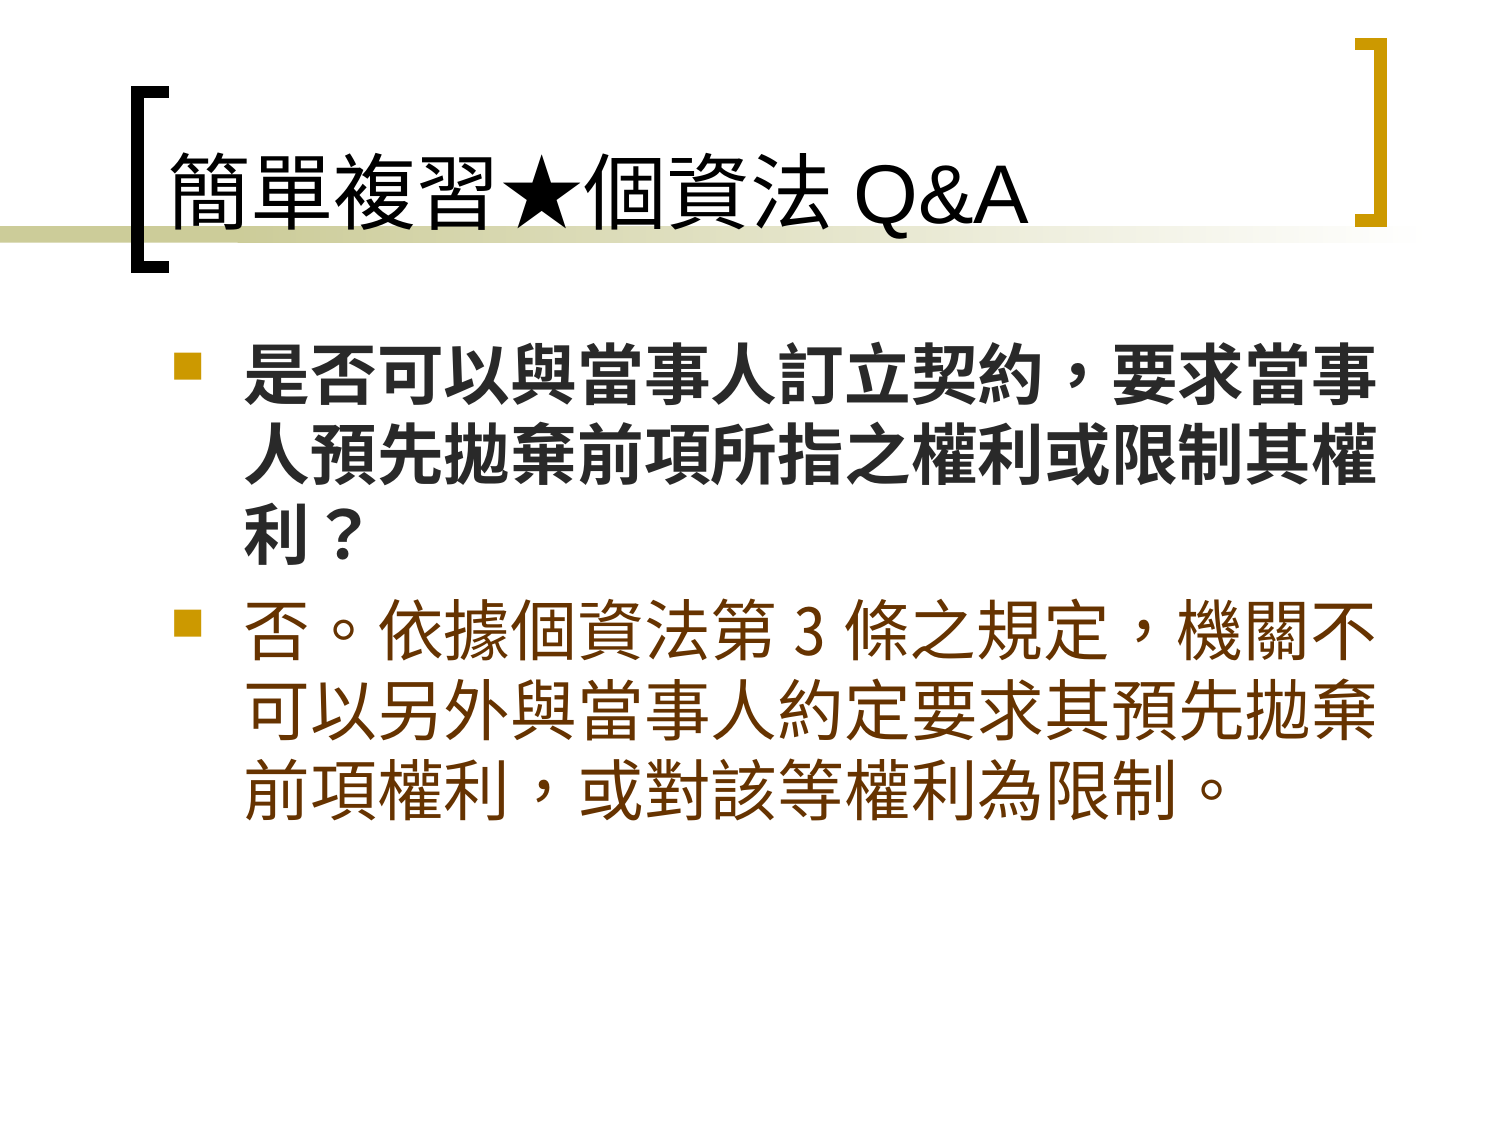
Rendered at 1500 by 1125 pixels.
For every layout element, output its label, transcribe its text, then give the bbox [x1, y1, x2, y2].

title 簡單複習★個資法Q&A [152, 15, 1328, 248]
list 是否可以與當事人訂立契約，要求當事人預先拋棄前項所指之權利或限制其權利？ 否。依據個資法第3條之規定，機關不可以另外與當事人約定要求其預先拋棄前項權利，或對該等權利為限制。 [155, 324, 1413, 1000]
